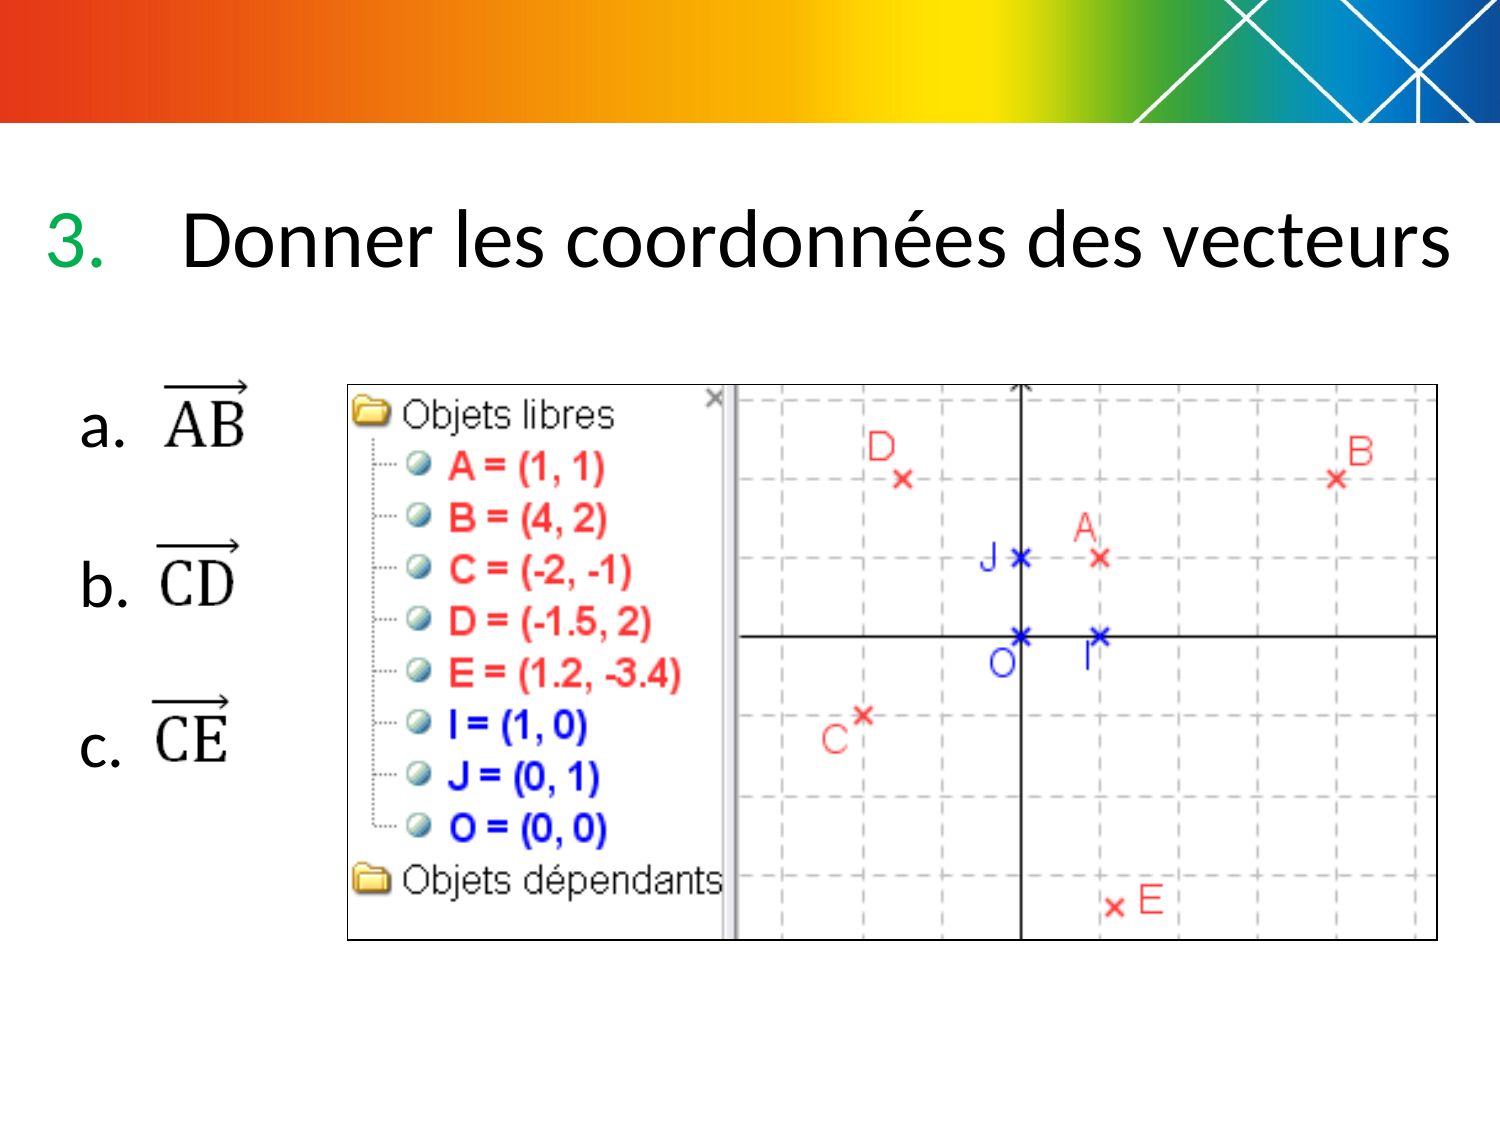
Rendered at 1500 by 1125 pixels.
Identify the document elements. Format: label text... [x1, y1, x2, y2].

picture [138, 532, 257, 617]
picture [0, 0, 1359, 123]
picture [147, 373, 275, 469]
text_box a. b. c. [64, 373, 479, 869]
picture [348, 385, 1437, 940]
picture [135, 683, 245, 784]
picture [1340, 0, 1500, 123]
text_box Donner les coordonnées des vecteurs [29, 163, 1500, 305]
